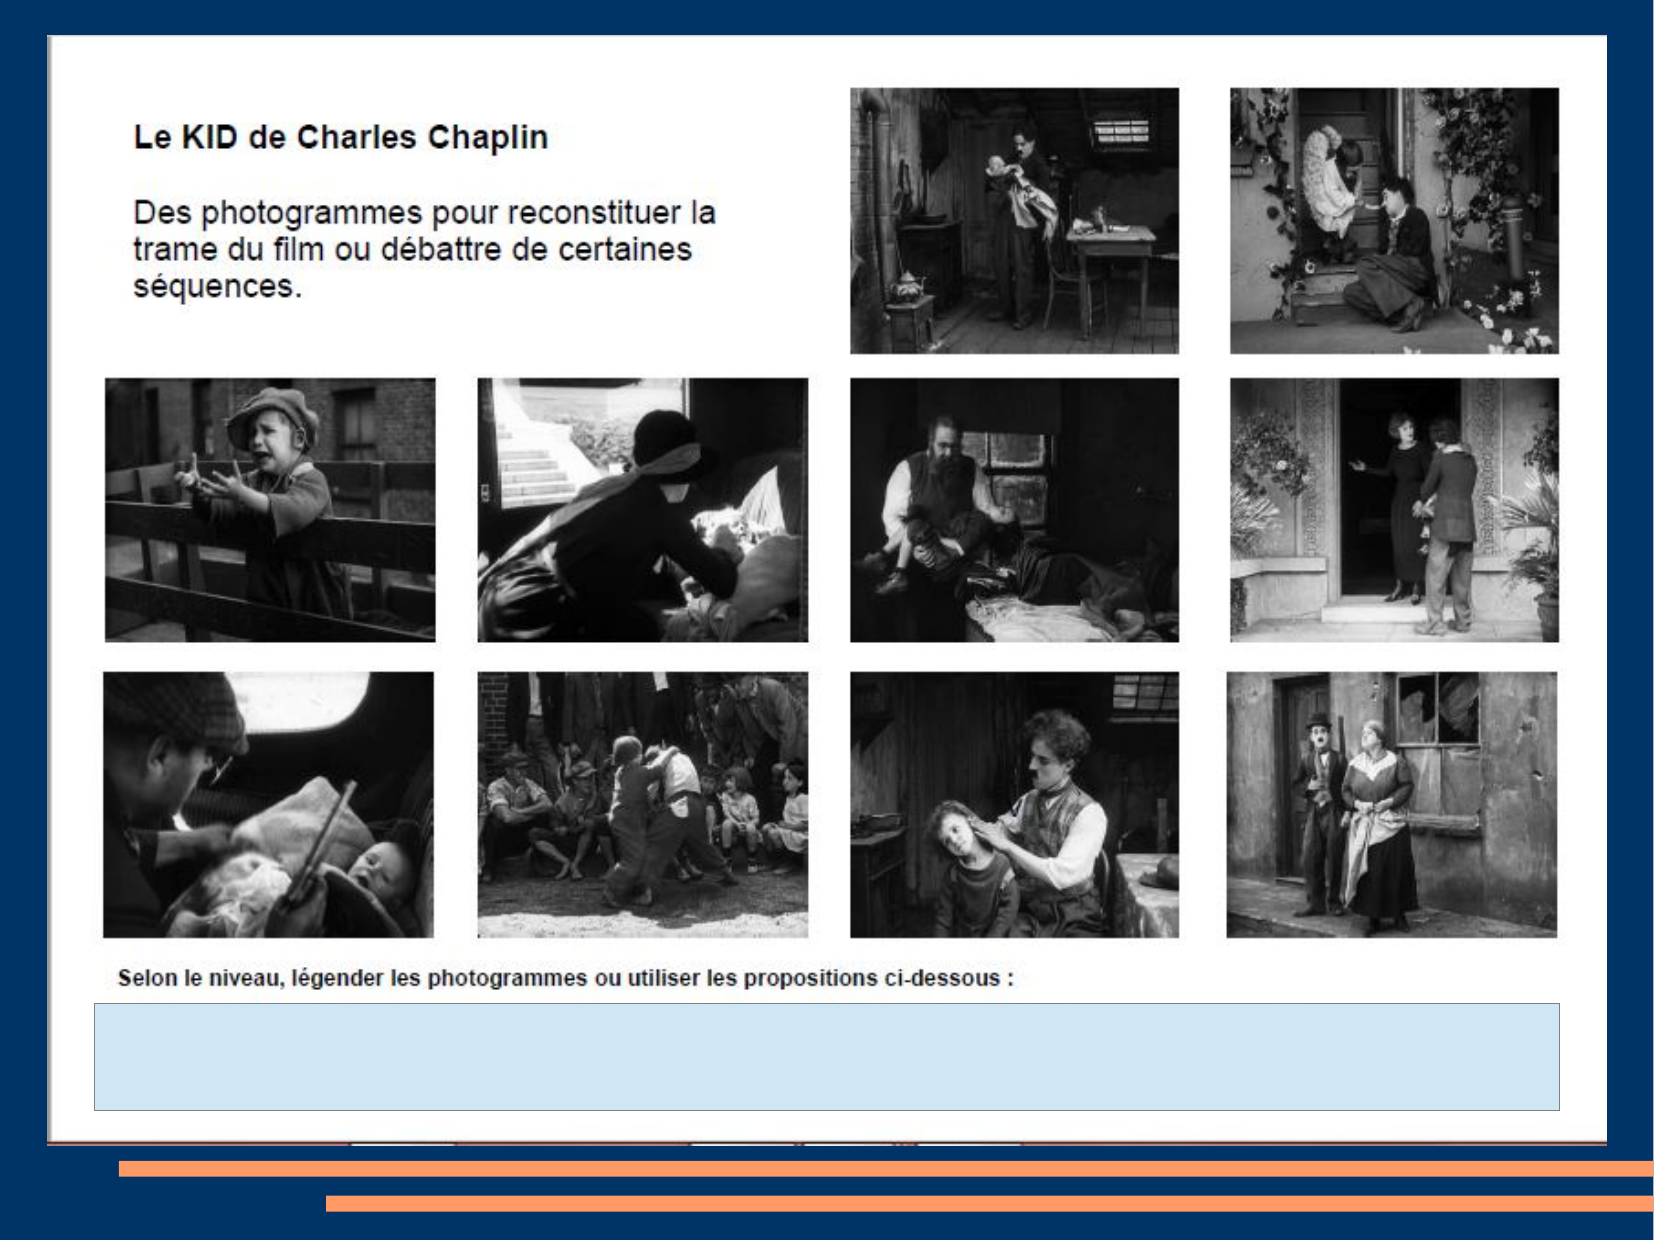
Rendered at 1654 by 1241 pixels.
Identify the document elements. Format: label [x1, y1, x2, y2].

text_box [94, 1003, 1560, 1111]
picture [47, 35, 1607, 1146]
